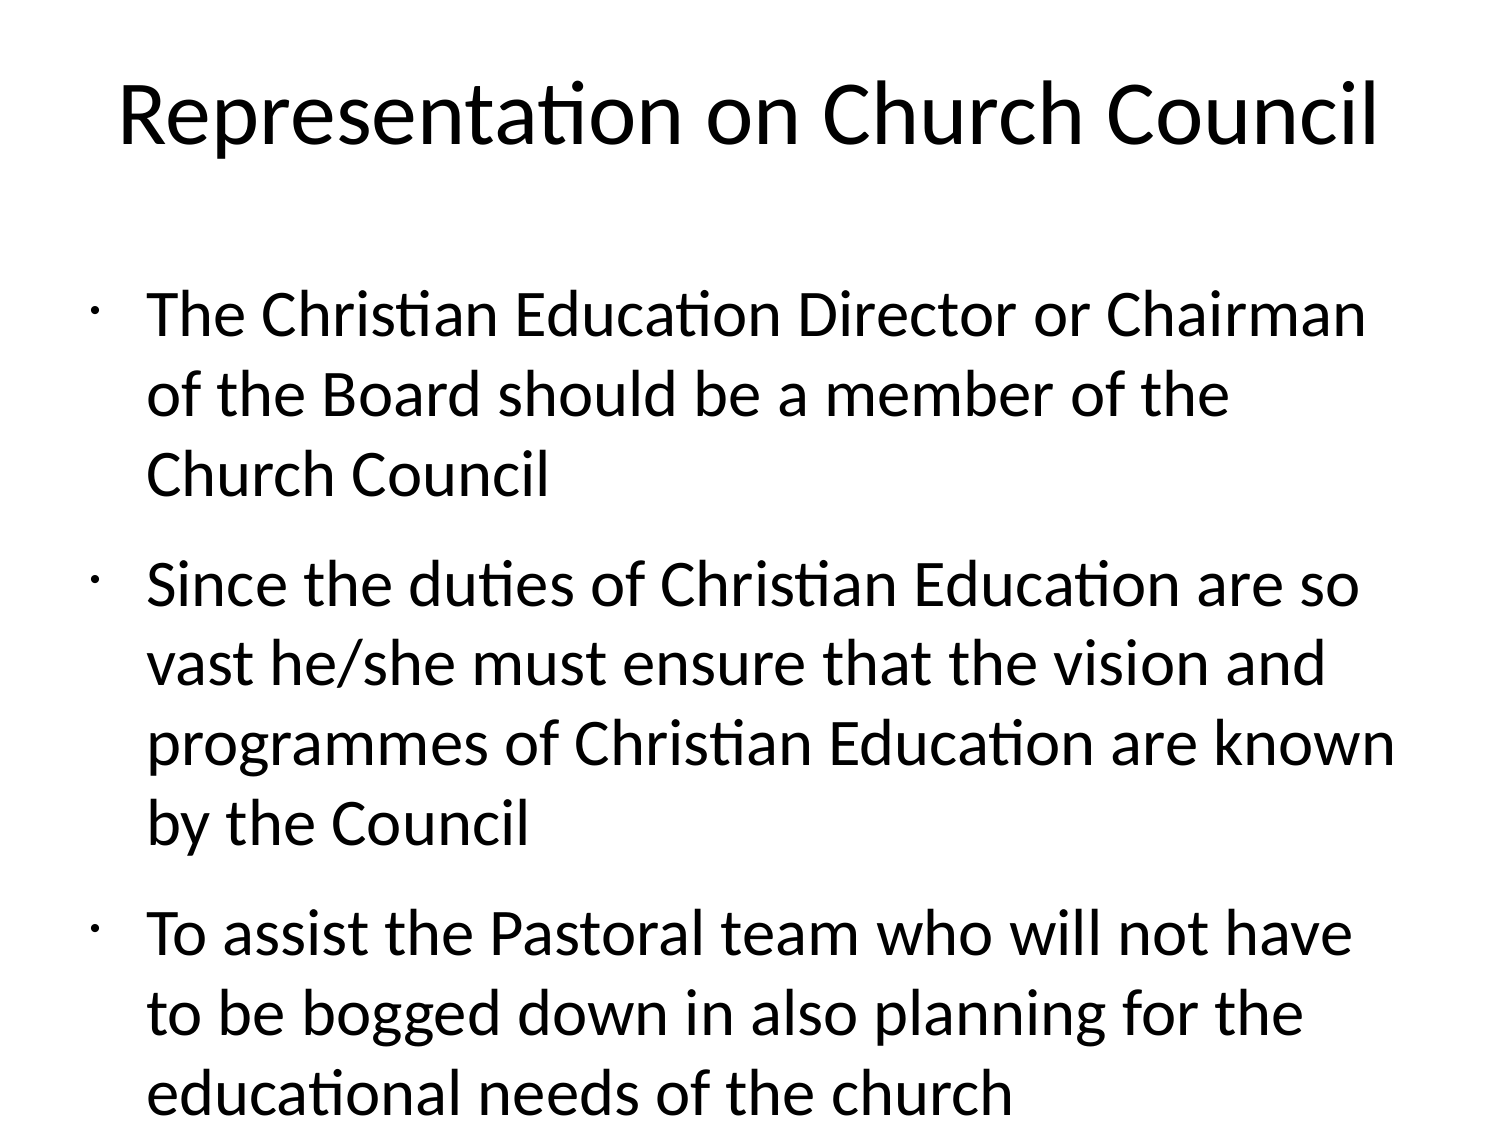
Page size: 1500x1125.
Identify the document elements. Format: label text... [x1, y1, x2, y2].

list The Christian Education Director or Chairman of the Board should be a member of the Church Council Since the duties of Christian Education are so vast he/she must ensure that the vision and programmes of Christian Education are known by the Council To assist the Pastoral team who will not have to be bogged down in also planning for the educational needs of the church [75, 262, 1425, 1005]
title Representation on Church Council [75, 45, 1425, 233]
